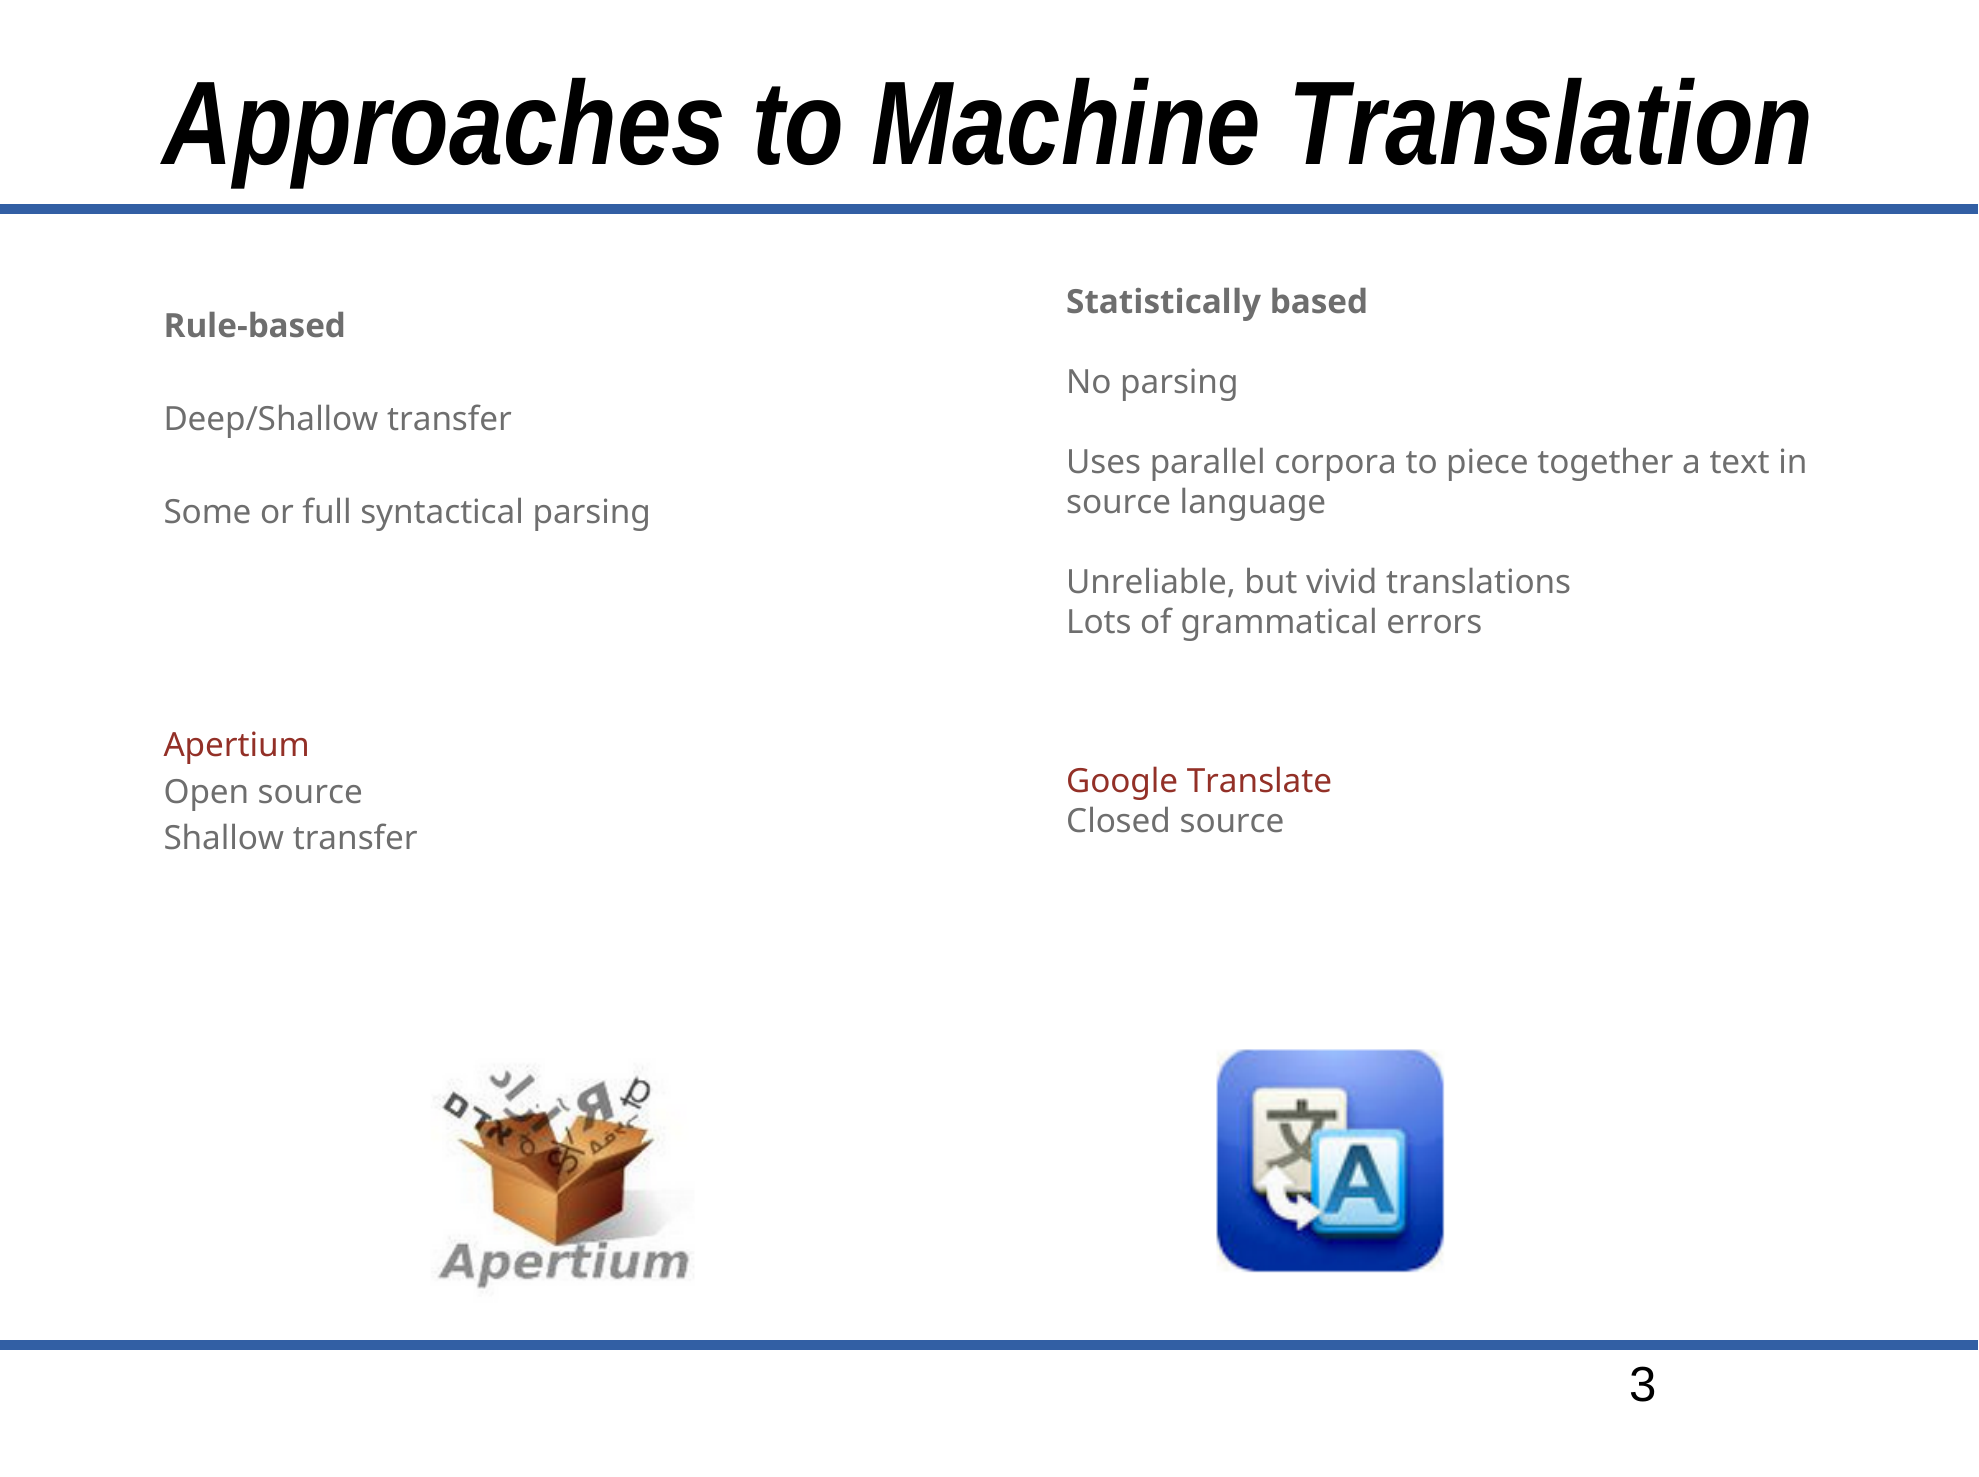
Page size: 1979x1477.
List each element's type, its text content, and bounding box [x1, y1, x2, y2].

picture [428, 1048, 698, 1312]
text_box Statistically based No parsing Uses parallel corpora to piece together a text in source language Unreliable, but vivid translations Lots of grammatical errors Google Translate Closed source [1051, 273, 1862, 927]
picture [1207, 1048, 1458, 1316]
list Rule-based Deep/Shallow transfer Some or full syntactical parsing Apertium Open source Shallow transfer [163, 304, 958, 1204]
title Approaches to Machine Translation [0, 14, 1979, 219]
